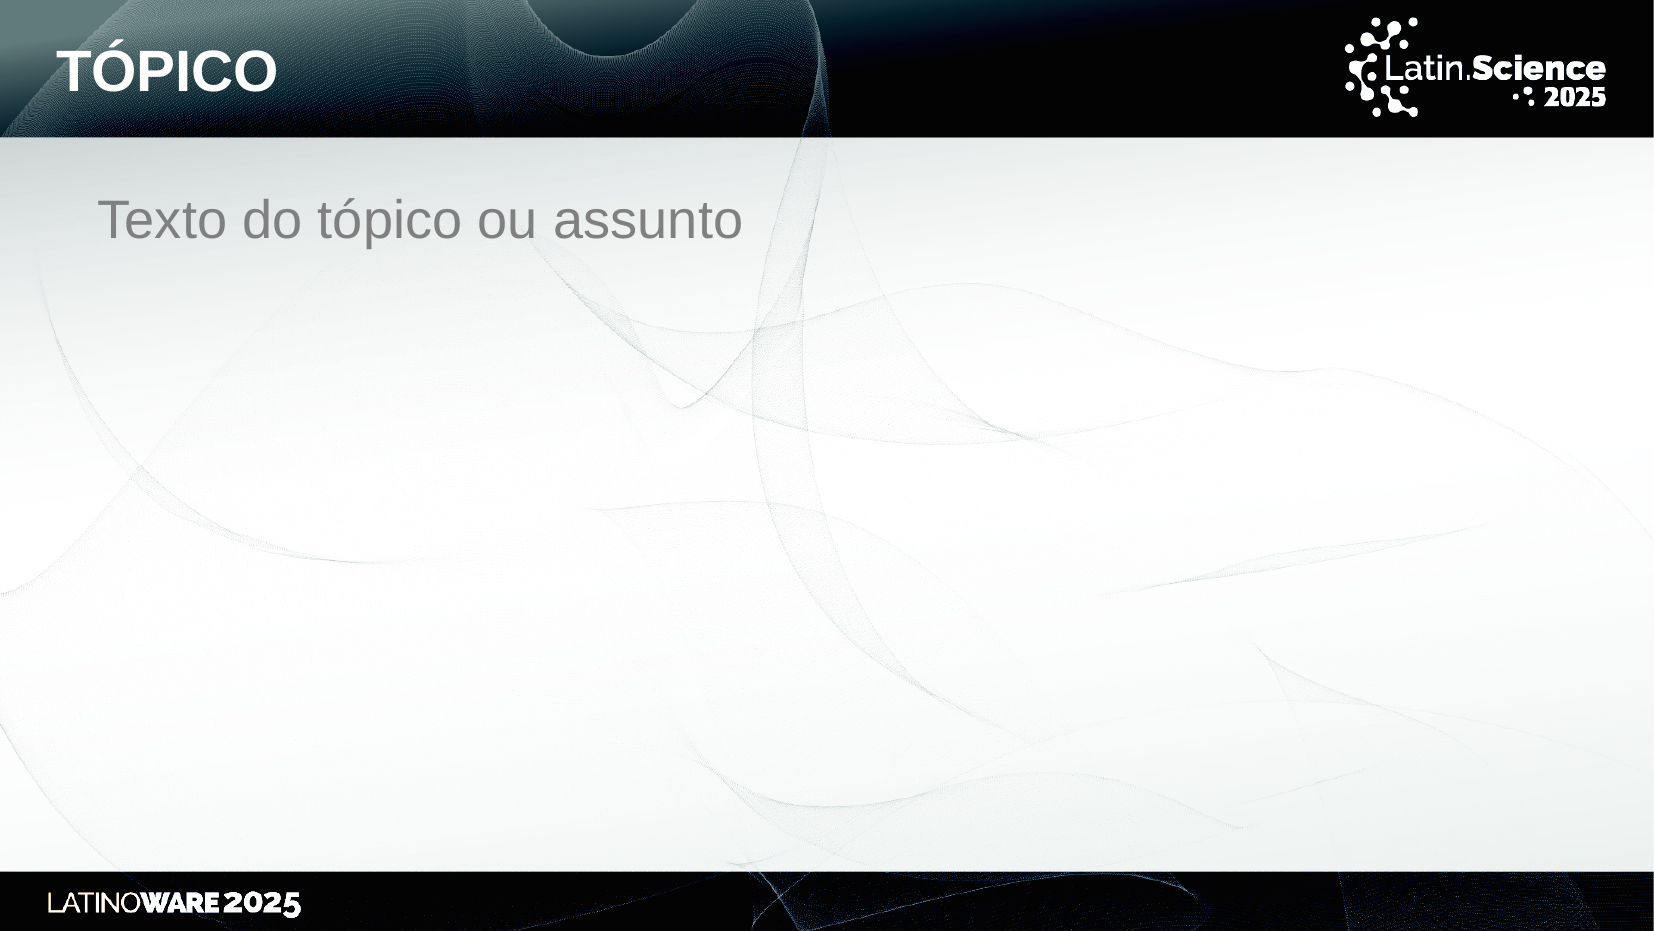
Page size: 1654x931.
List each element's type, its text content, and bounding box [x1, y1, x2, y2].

text_box Texto do tópico ou assunto [82, 177, 1571, 815]
text_box TÓPICO [41, 8, 1300, 129]
picture [0, 0, 1654, 931]
